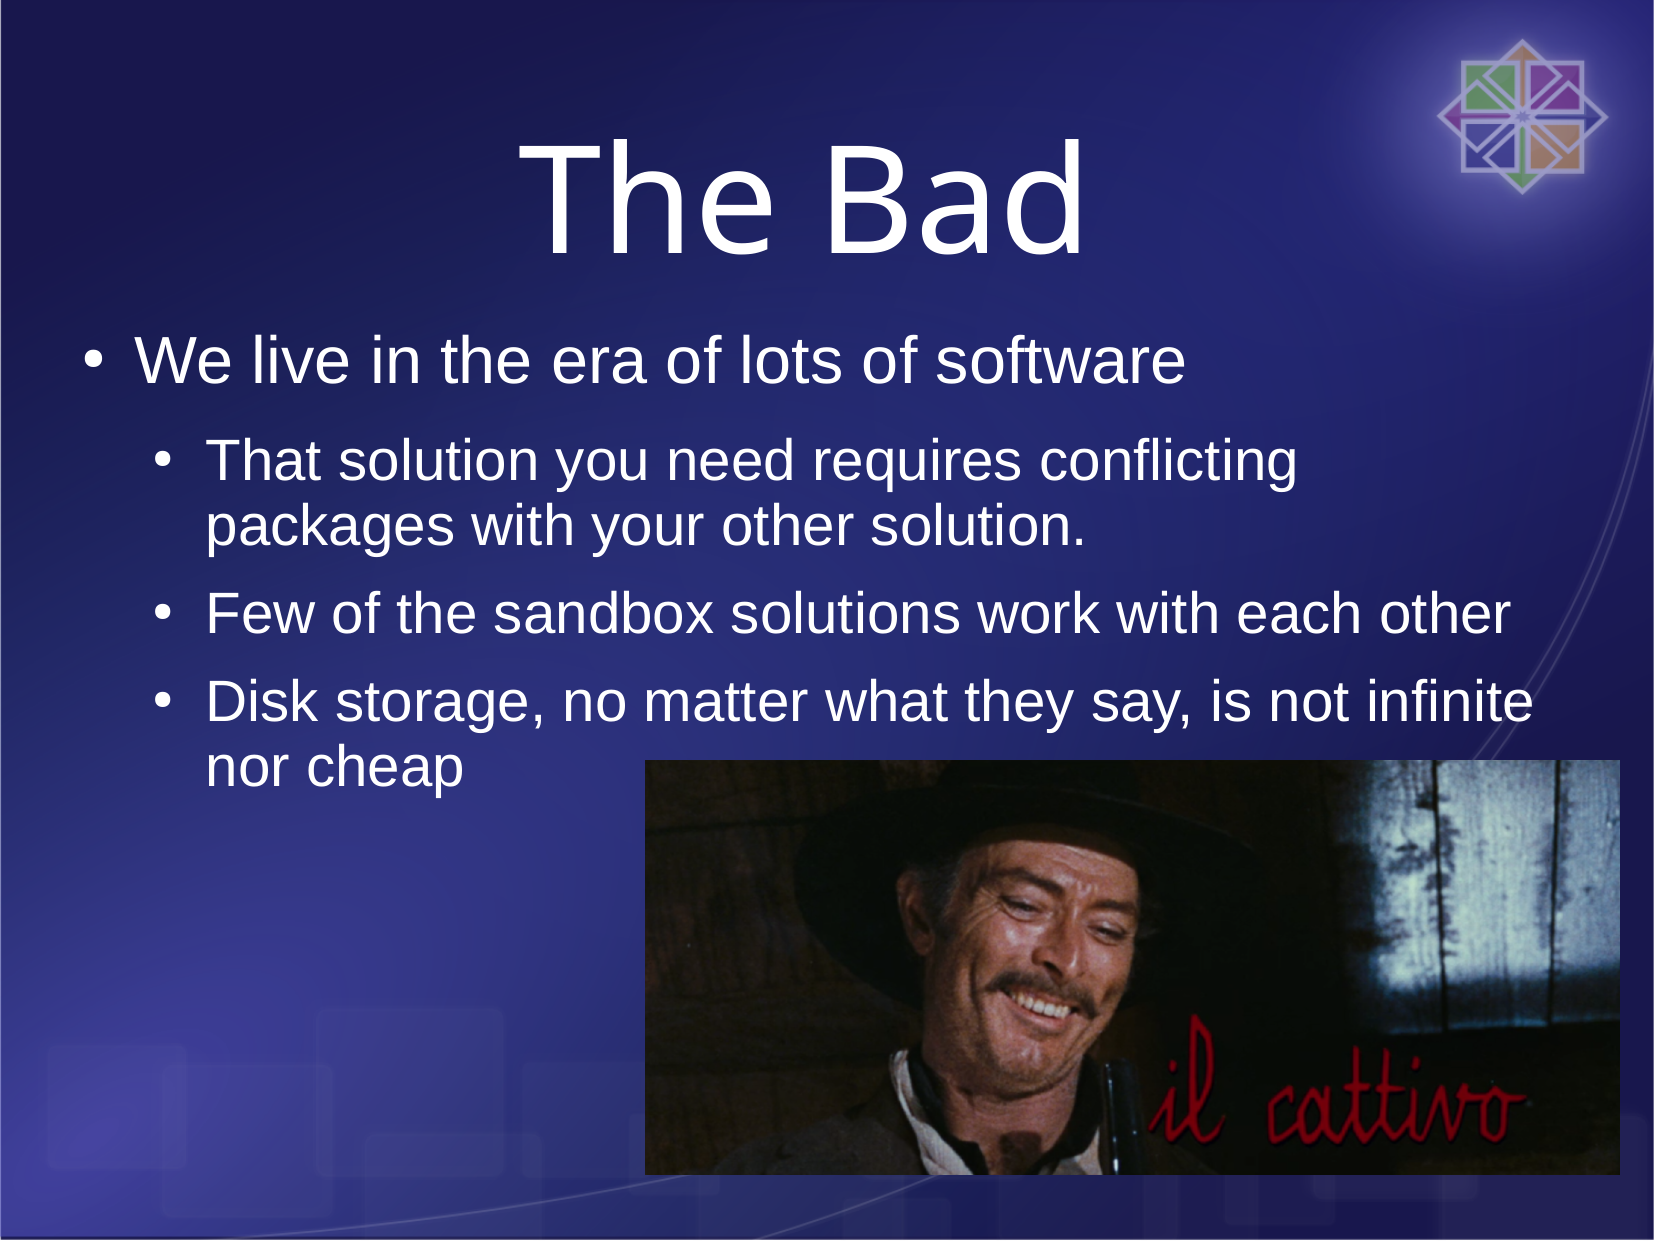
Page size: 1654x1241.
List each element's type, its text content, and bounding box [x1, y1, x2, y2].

list We live in the era of lots of software That solution you need requires conflicting packages with your other solution. Few of the sandbox solutions work with each other Disk storage, no matter what they say, is not infinite nor cheap [63, 323, 1553, 1142]
title The Bad [61, 94, 1550, 297]
picture [0, 0, 1654, 1241]
